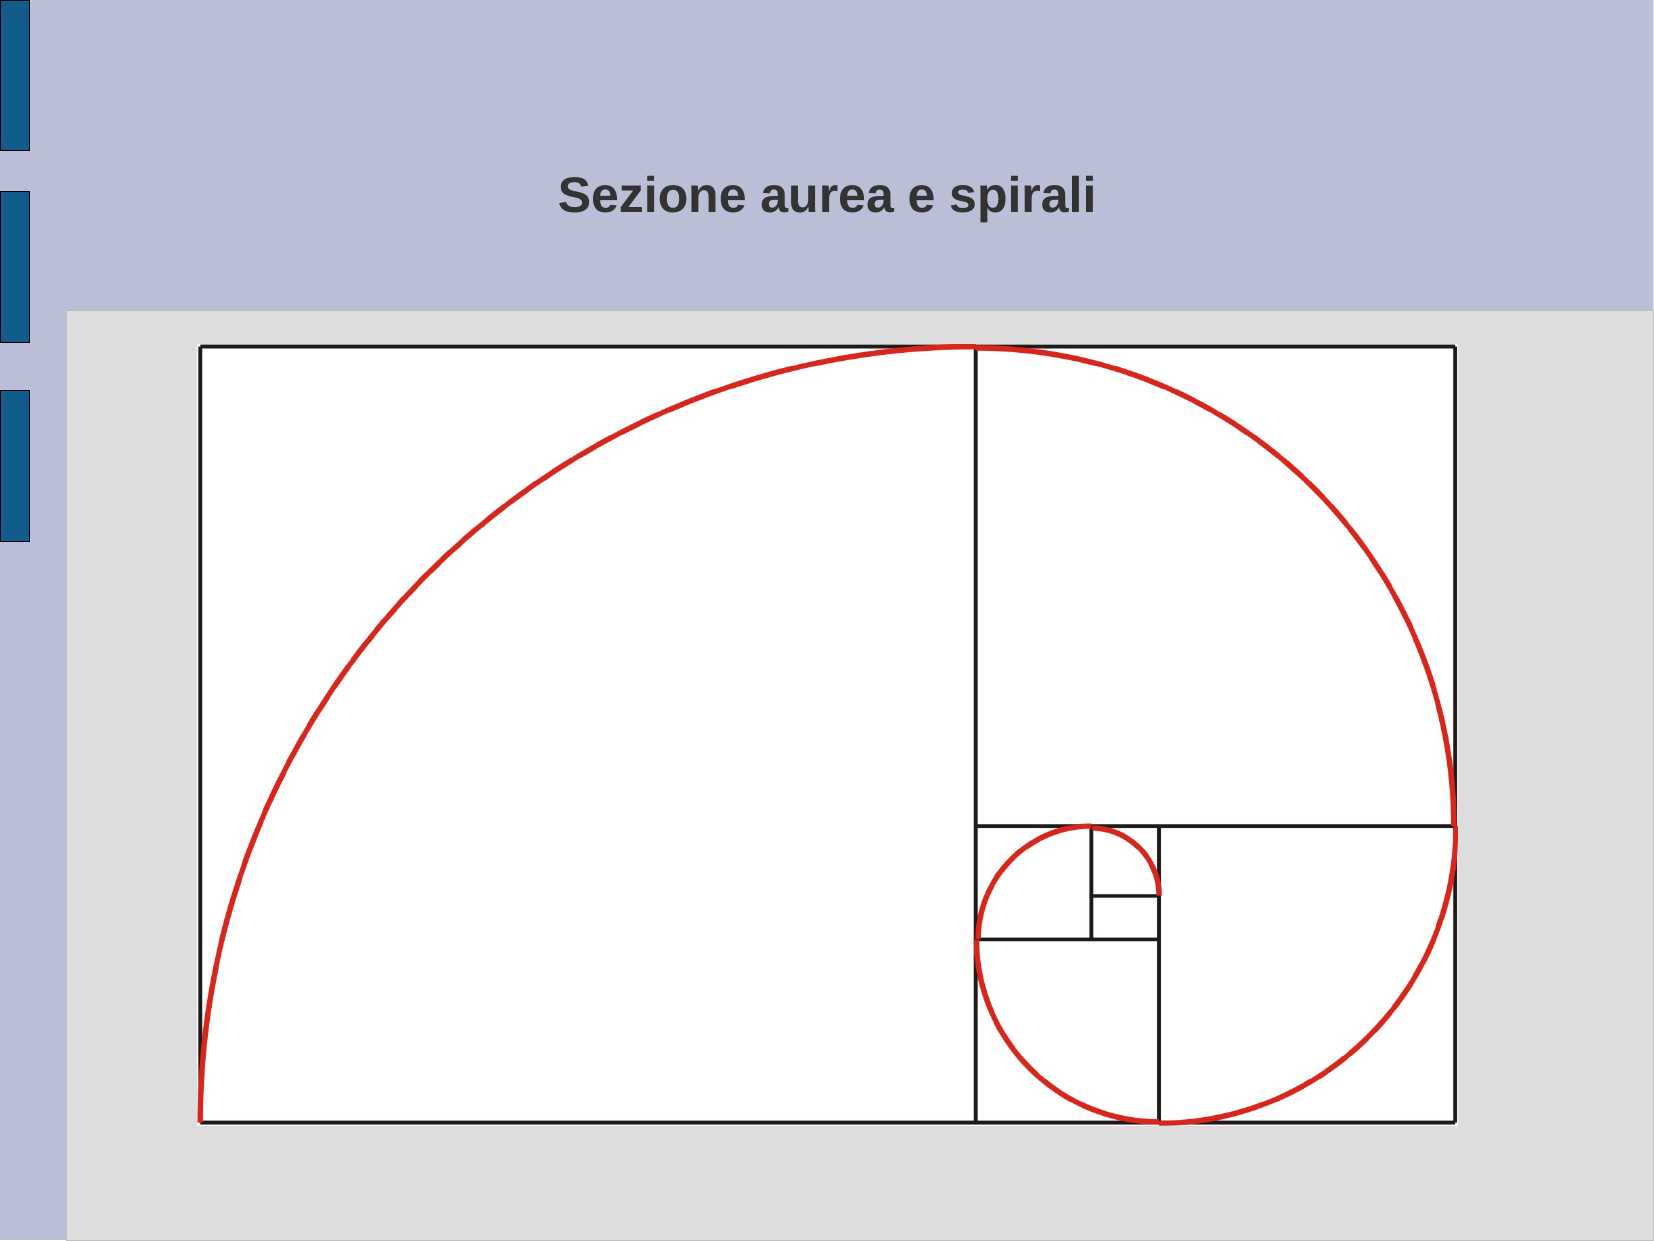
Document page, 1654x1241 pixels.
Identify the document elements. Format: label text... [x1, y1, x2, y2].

picture [197, 344, 1458, 1126]
title Sezione aurea e spirali [121, 91, 1534, 299]
